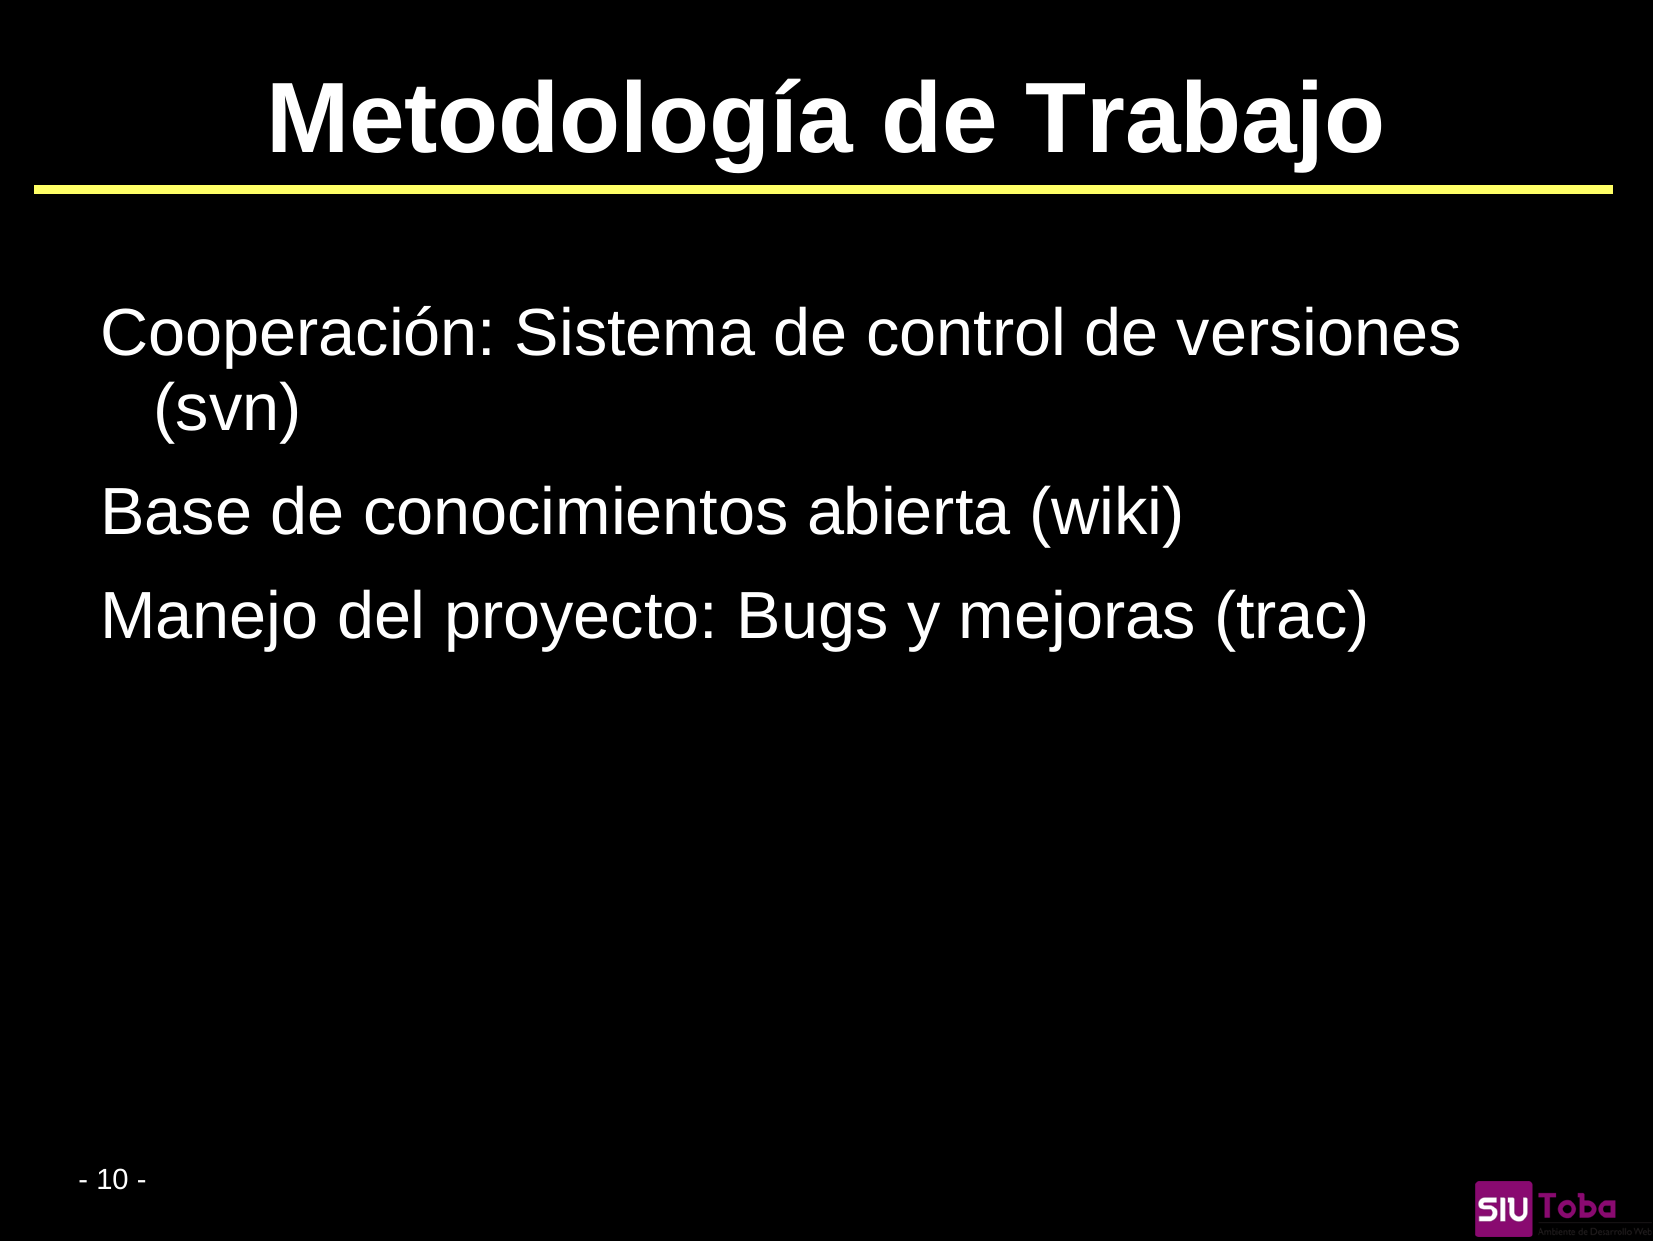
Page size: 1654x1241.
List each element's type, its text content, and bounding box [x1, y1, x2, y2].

title Metodología de Trabajo [58, 47, 1594, 188]
picture [1475, 1181, 1652, 1237]
list Cooperación: Sistema de control de versiones (svn) Base de conocimientos abierta (wiki) Manejo del proyecto: Bugs y mejoras (trac) [82, 295, 1565, 1109]
